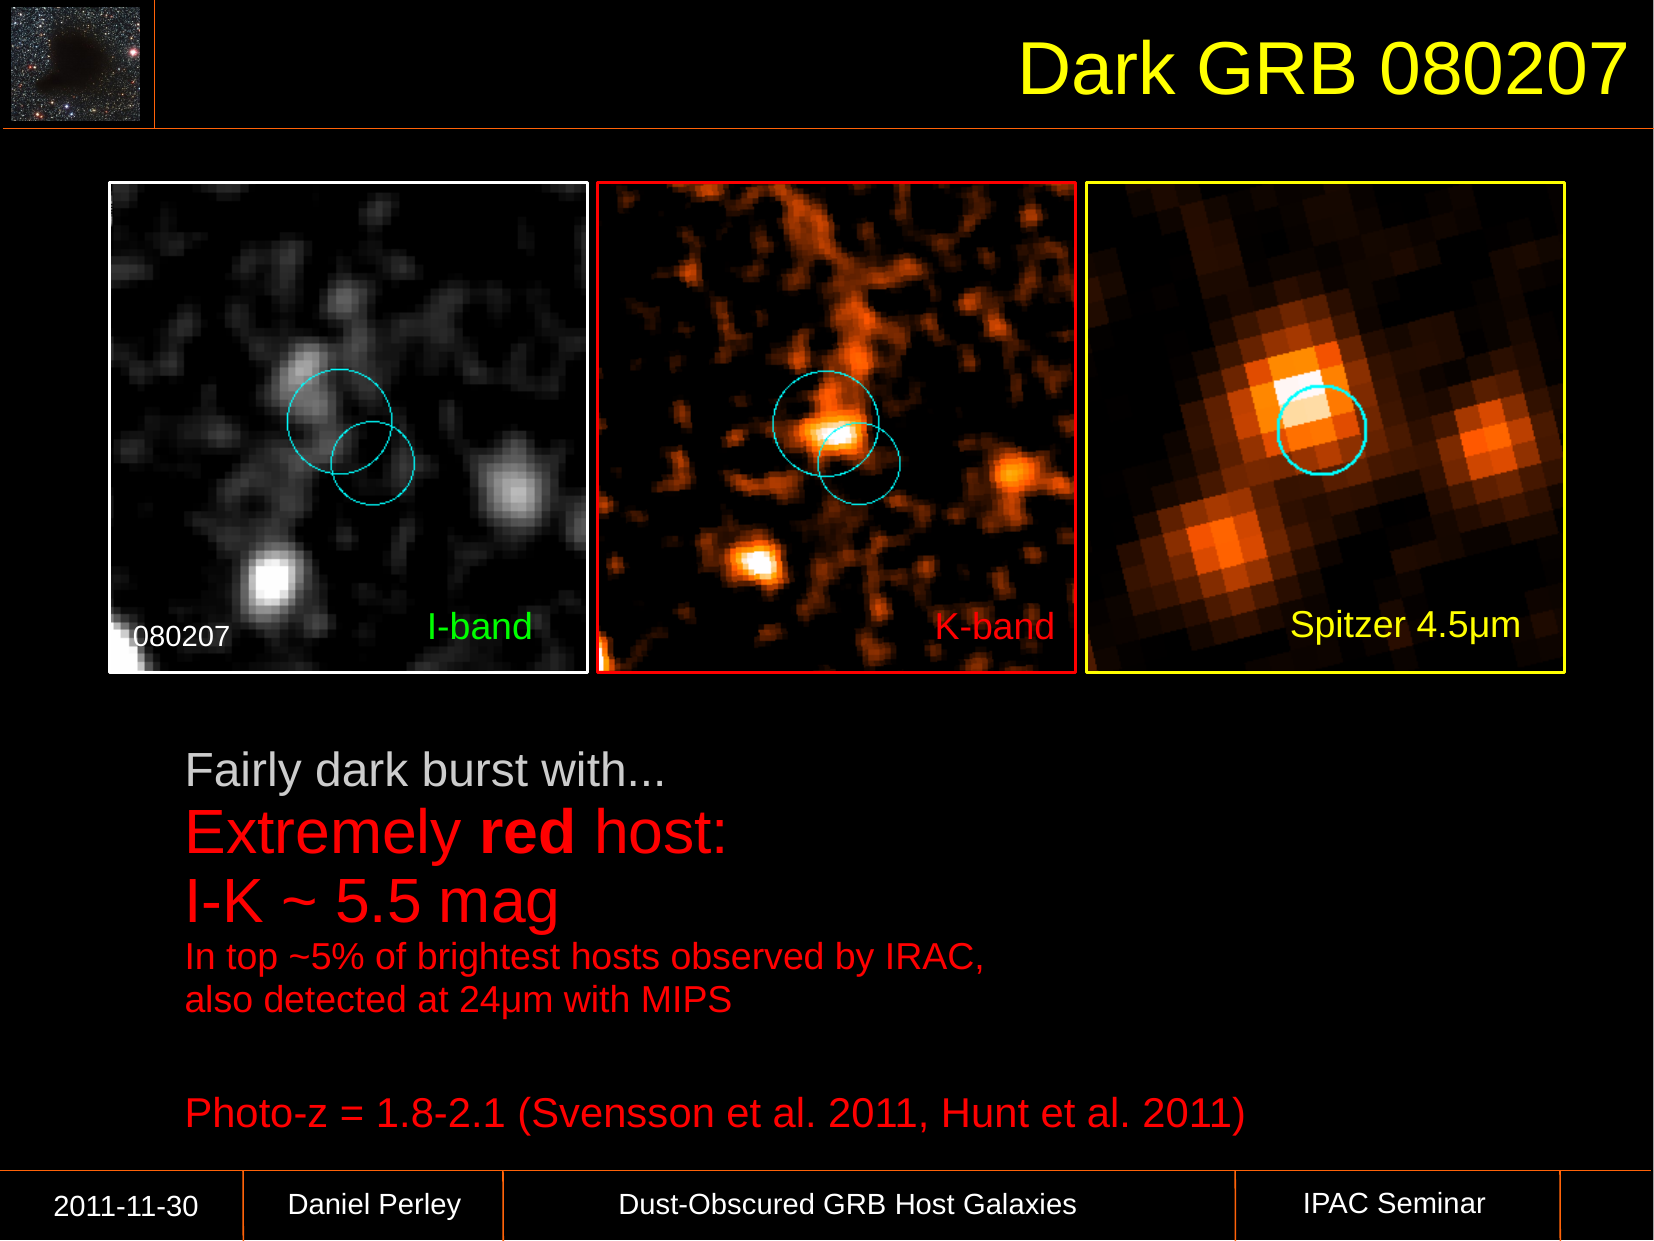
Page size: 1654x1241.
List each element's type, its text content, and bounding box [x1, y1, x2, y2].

picture [598, 183, 1074, 672]
text_box I-band [412, 598, 590, 666]
text_box 080207 [118, 612, 429, 670]
text_box Fairly dark burst with... Extremely red host: I-K ~ 5.5 mag In top ~5% of brightest hosts observed by IRAC, also detected at 24μm with MIPS Photo-z = 1.8-2.1 (Svensson et al. 2011, Hunt et al. 2011) [169, 735, 1426, 1144]
text_box K-band [848, 598, 1070, 666]
picture [11, 7, 140, 121]
picture [1088, 183, 1564, 672]
text_box Spitzer 4.5μm [1275, 596, 1538, 653]
picture [111, 183, 587, 672]
title Dark GRB 080207 [225, 17, 1631, 119]
